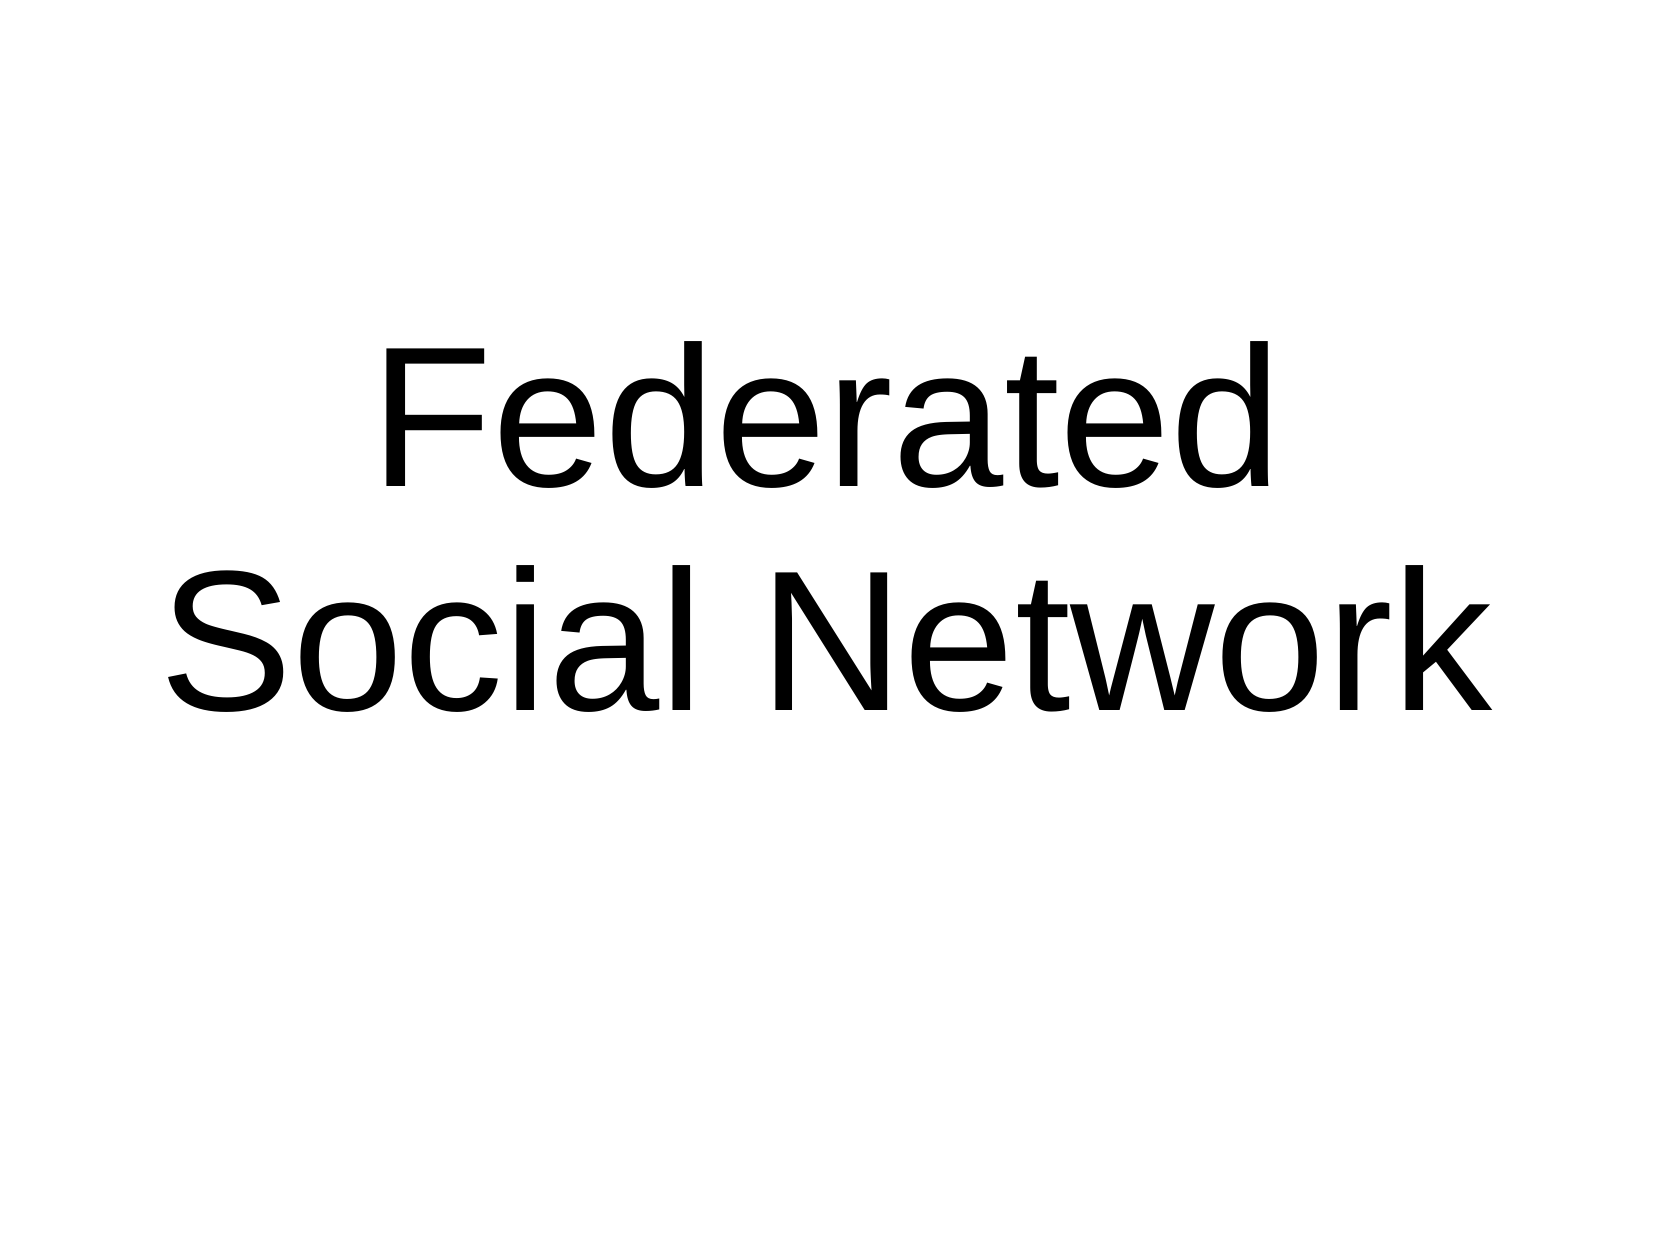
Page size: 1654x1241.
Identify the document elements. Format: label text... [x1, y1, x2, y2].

subtitle Federated Social Network [82, 49, 1571, 1010]
